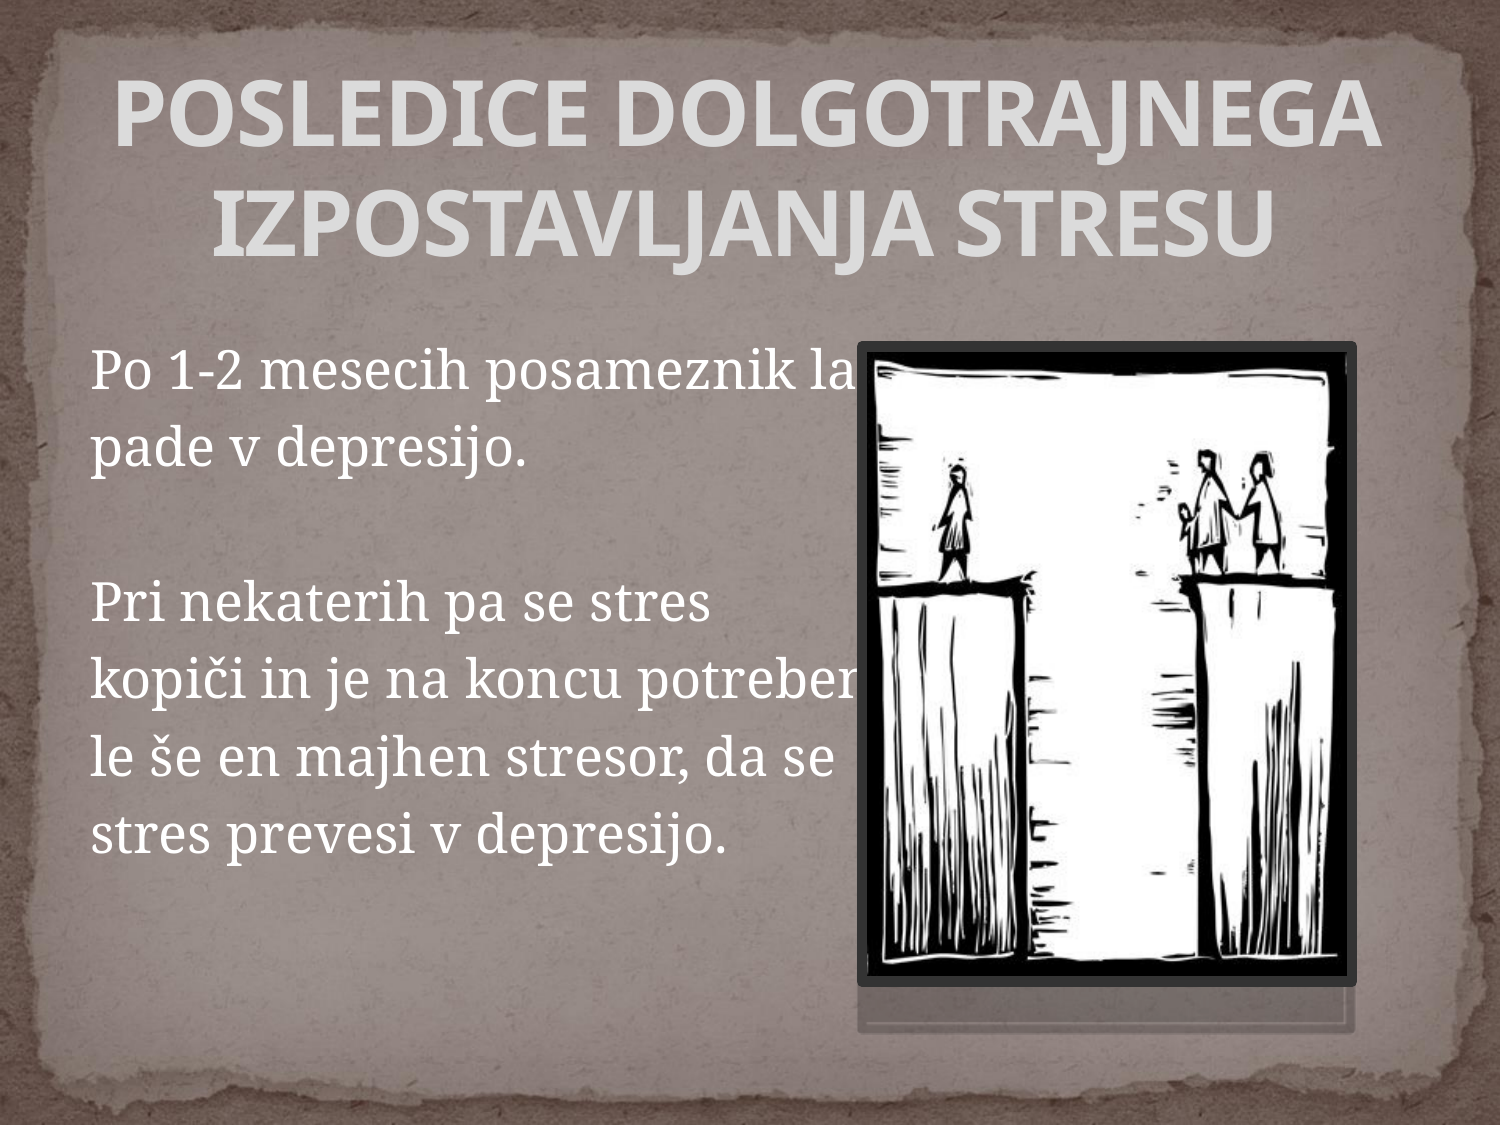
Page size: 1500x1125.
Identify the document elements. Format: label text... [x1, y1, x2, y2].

title POSLEDICE DOLGOTRAJNEGA IZPOSTAVLJANJA STRESU [70, 82, 1421, 282]
list Po 1-2 mesecih posameznik lahko pade v depresijo. Pri nekaterih pa se stres kopiči in je na koncu potreben le še en majhen stresor, da se stres prevesi v depresijo. [75, 249, 1425, 1000]
picture [0, 0, 1500, 1125]
